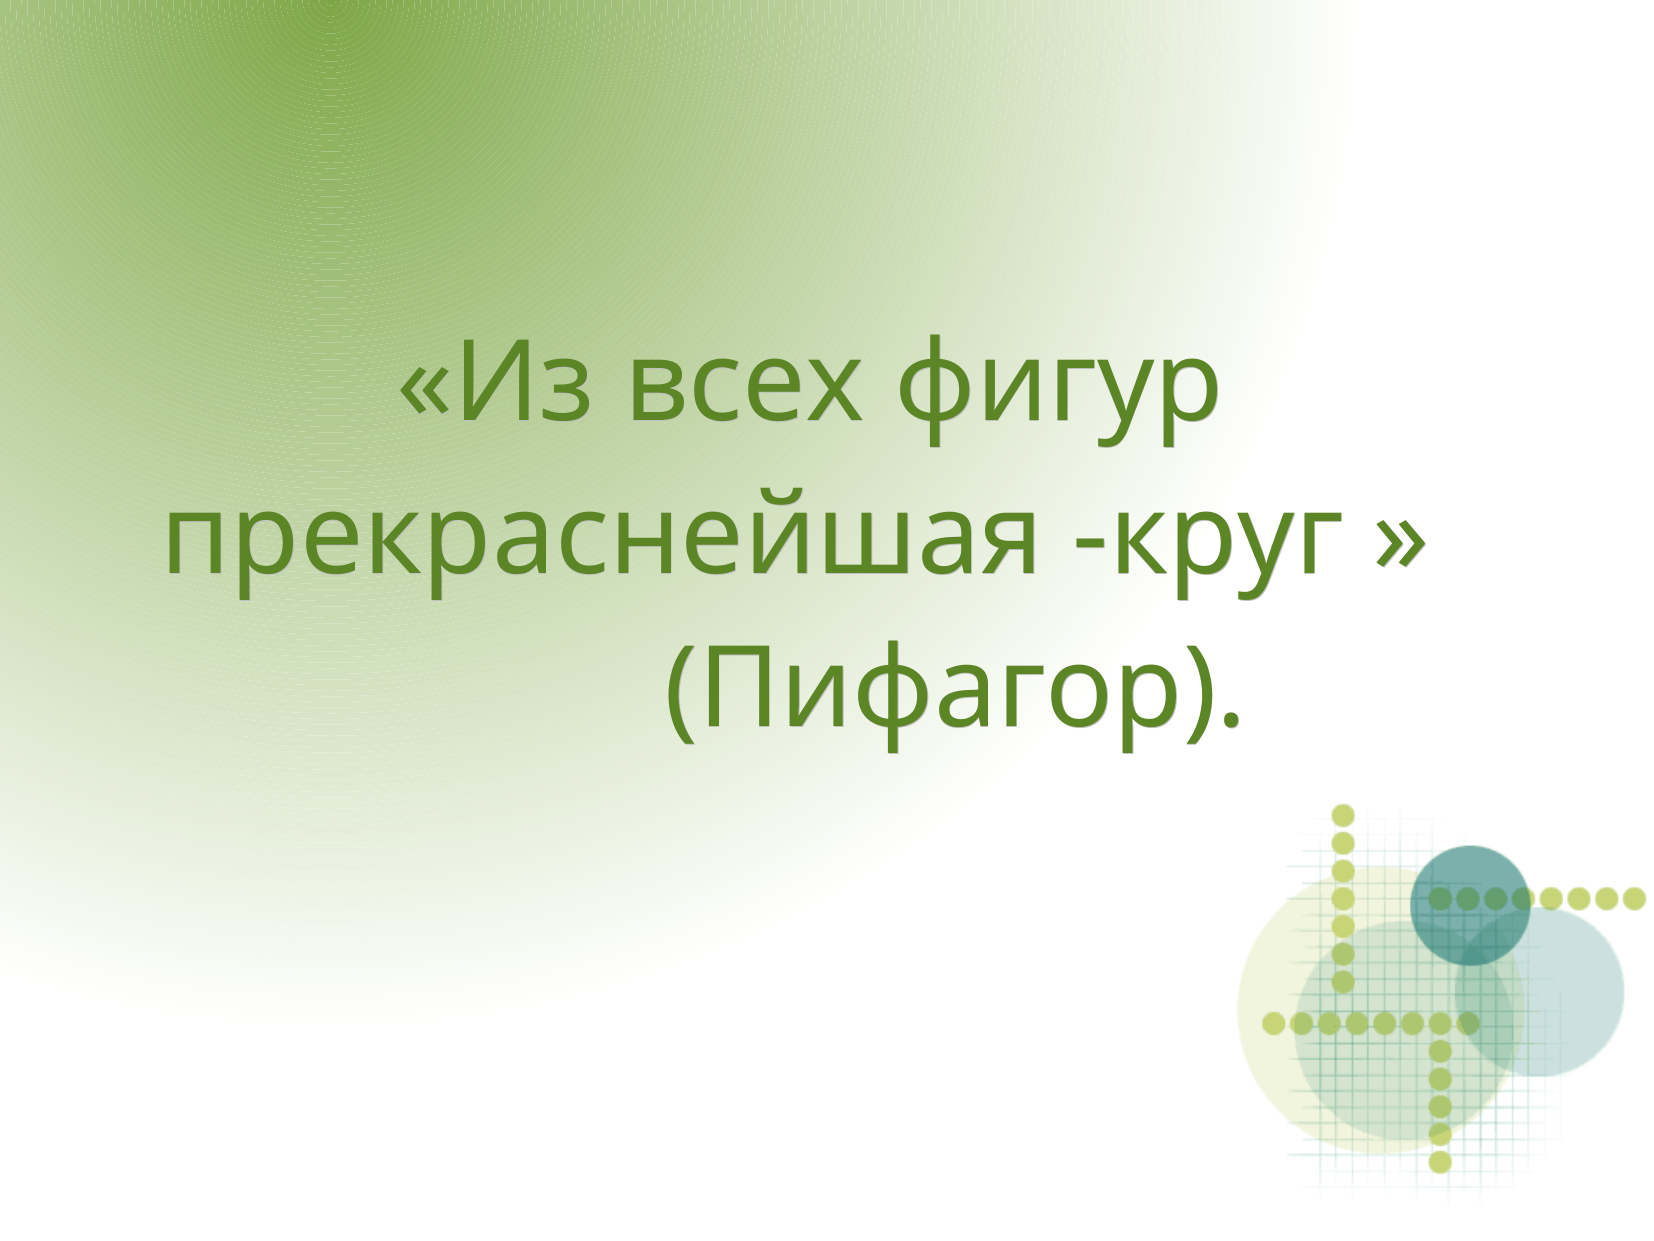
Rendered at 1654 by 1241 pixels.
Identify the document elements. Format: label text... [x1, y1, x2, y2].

picture [1224, 792, 1654, 1211]
title «Из всех фигур прекраснейшая -круг » (Пифагор). [118, 265, 1503, 795]
